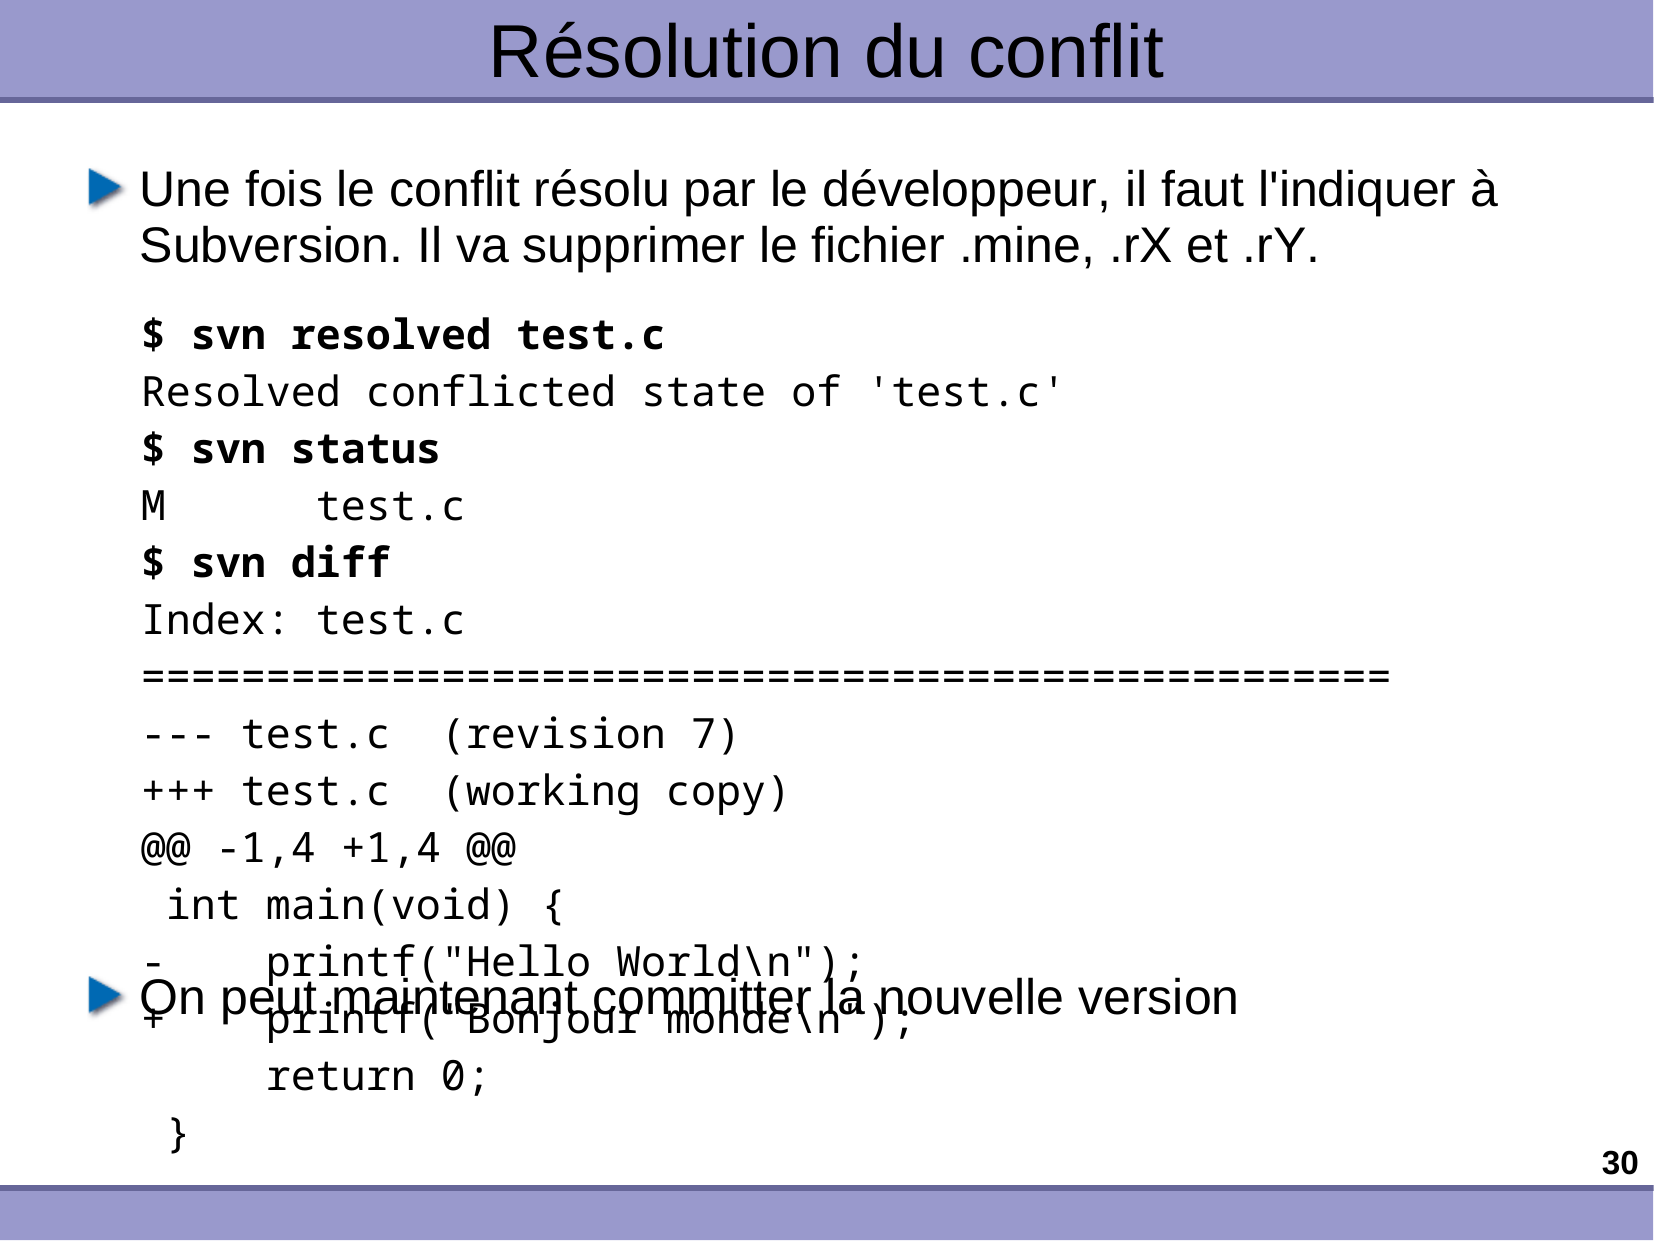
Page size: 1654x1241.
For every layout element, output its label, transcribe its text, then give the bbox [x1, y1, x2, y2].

text_box [378, 357, 1323, 416]
text_box $ svn resolved test.c Resolved conflicted state of 'test.c' $ svn status M test.c $ svn diff Index: test.c ================================================== --- test.c (revision 7) +++ test.c (working copy) @@ -1,4 +1,4 @@ int main(void) { - printf("Hello World\n"); + printf("Bonjour monde\n"); return 0; } [140, 304, 1551, 1037]
title Résolution du conflit [0, 4, 1654, 98]
list Une fois le conflit résolu par le développeur, il faut l'indiquer à Subversion. Il va supprimer le fichier .mine, .rX et .rY. On peut maintenant committer la nouvelle version [68, 161, 1592, 1119]
